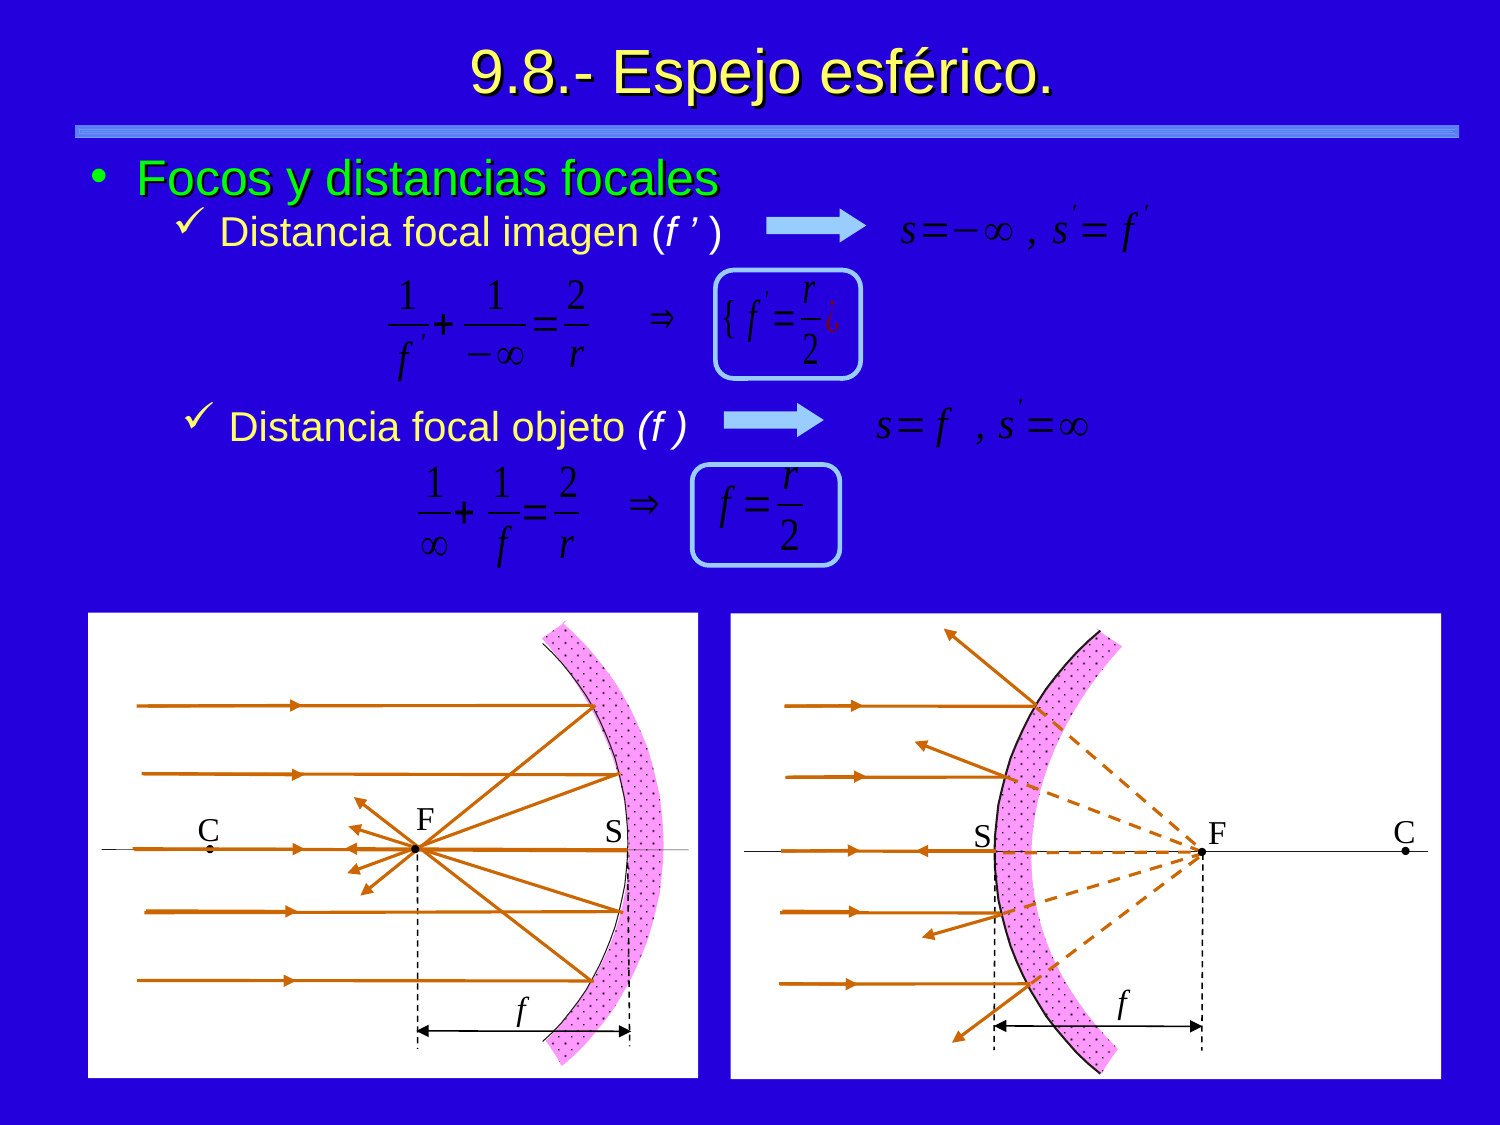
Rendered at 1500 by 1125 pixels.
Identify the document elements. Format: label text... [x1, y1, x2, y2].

text_box [730, 613, 1442, 1080]
text_box Focos y distancias focales [74, 137, 1405, 226]
chart [375, 271, 605, 385]
text_box S [590, 809, 637, 850]
text_box [767, 209, 865, 242]
chart [640, 263, 852, 376]
text_box f [1098, 980, 1145, 1021]
chart [406, 457, 595, 570]
text_box C [1381, 810, 1428, 851]
chart [887, 197, 1165, 254]
text_box 9.8.- Espejo esférico. [50, 23, 1476, 114]
chart [863, 391, 1105, 448]
text_box Distancia focal imagen (f ’ ) [79, 197, 1468, 285]
chart [695, 467, 819, 562]
text_box F [1194, 811, 1241, 852]
text_box f [498, 986, 545, 1028]
text_box [88, 612, 699, 1079]
text_box Distancia focal objeto (f ) [79, 391, 1468, 480]
chart [618, 448, 819, 562]
text_box [75, 125, 1460, 138]
text_box S [959, 814, 1006, 855]
text_box [724, 404, 823, 436]
text_box C [185, 808, 232, 847]
chart [718, 273, 852, 376]
text_box F [402, 797, 449, 838]
